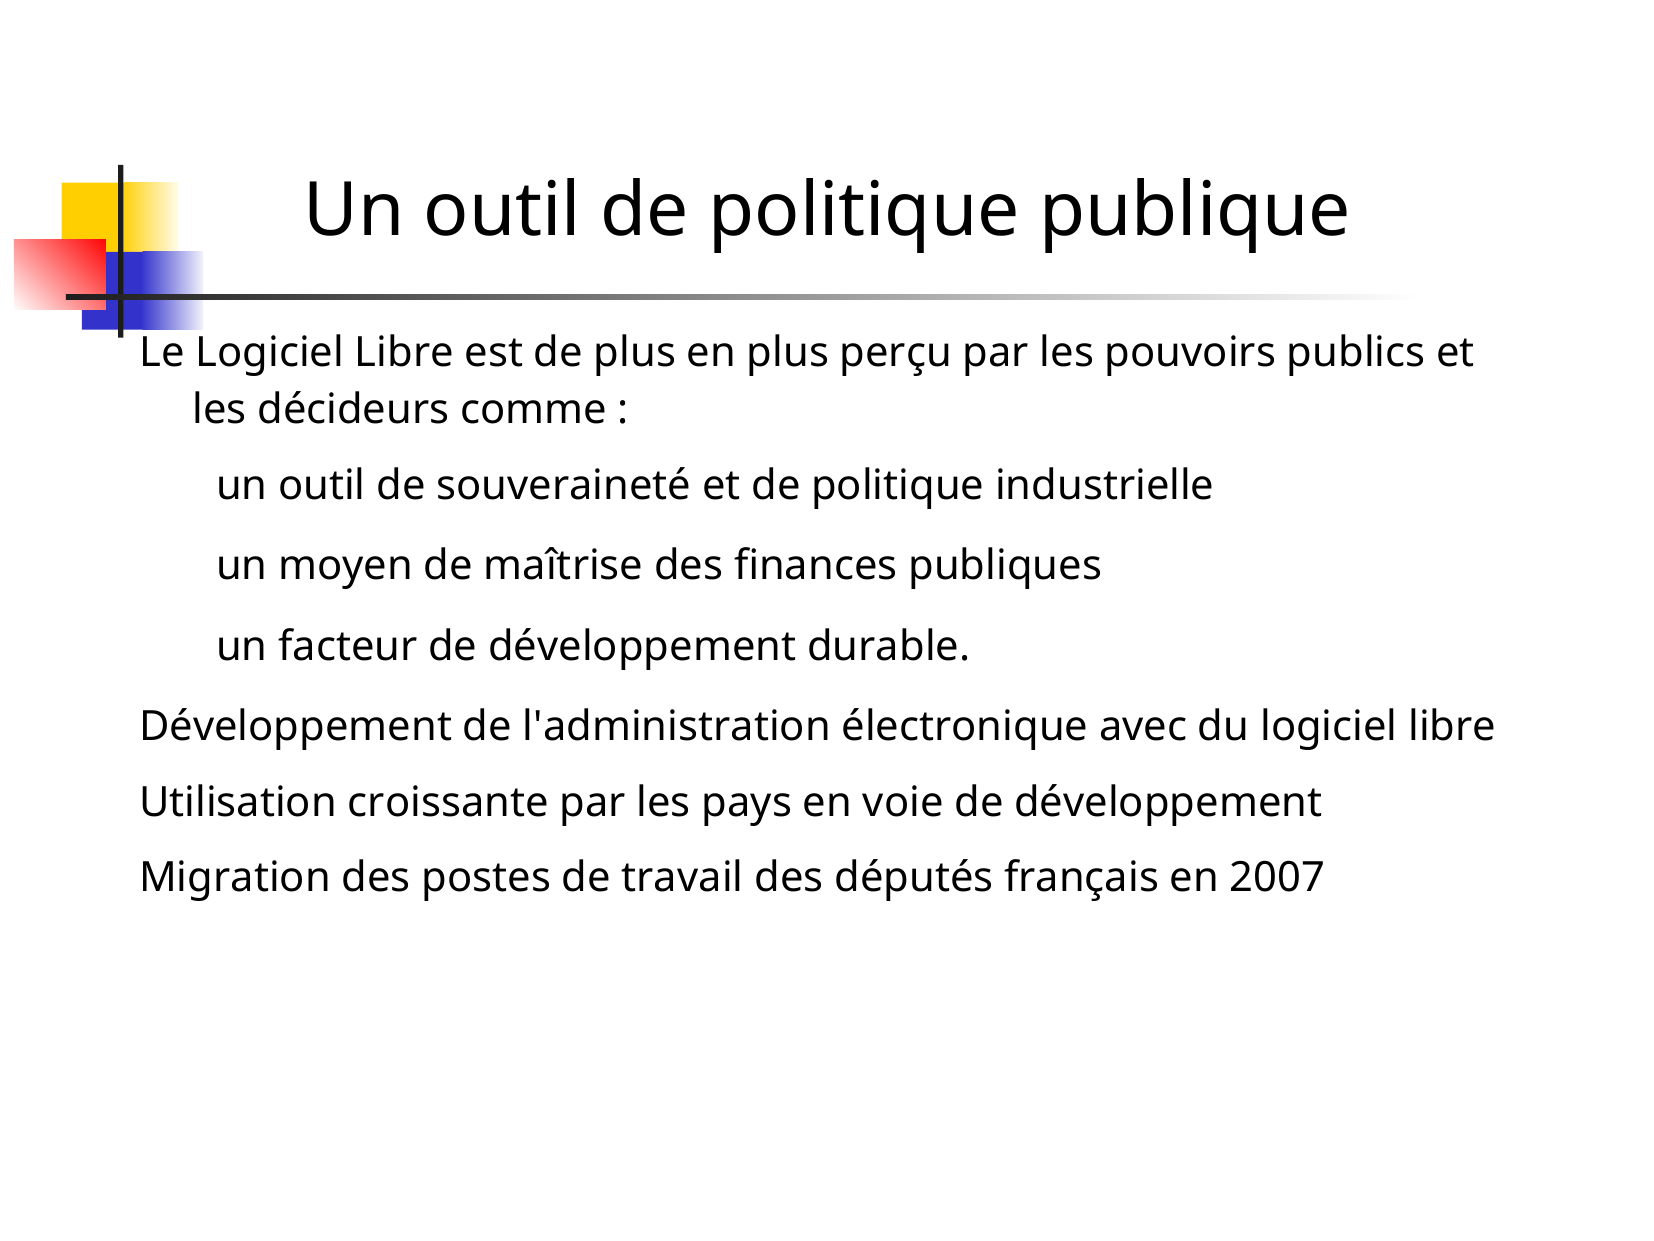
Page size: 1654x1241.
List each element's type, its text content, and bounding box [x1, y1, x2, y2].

list Le Logiciel Libre est de plus en plus perçu par les pouvoirs publics et les décideurs comme : un outil de souveraineté et de politique industrielle un moyen de maîtrise des finances publiques un facteur de développement durable. Développement de l'administration électronique avec du logiciel libre Utilisation croissante par les pays en voie de développement Migration des postes de travail des députés français en 2007 [121, 322, 1534, 905]
title Un outil de politique publique [121, 102, 1534, 311]
